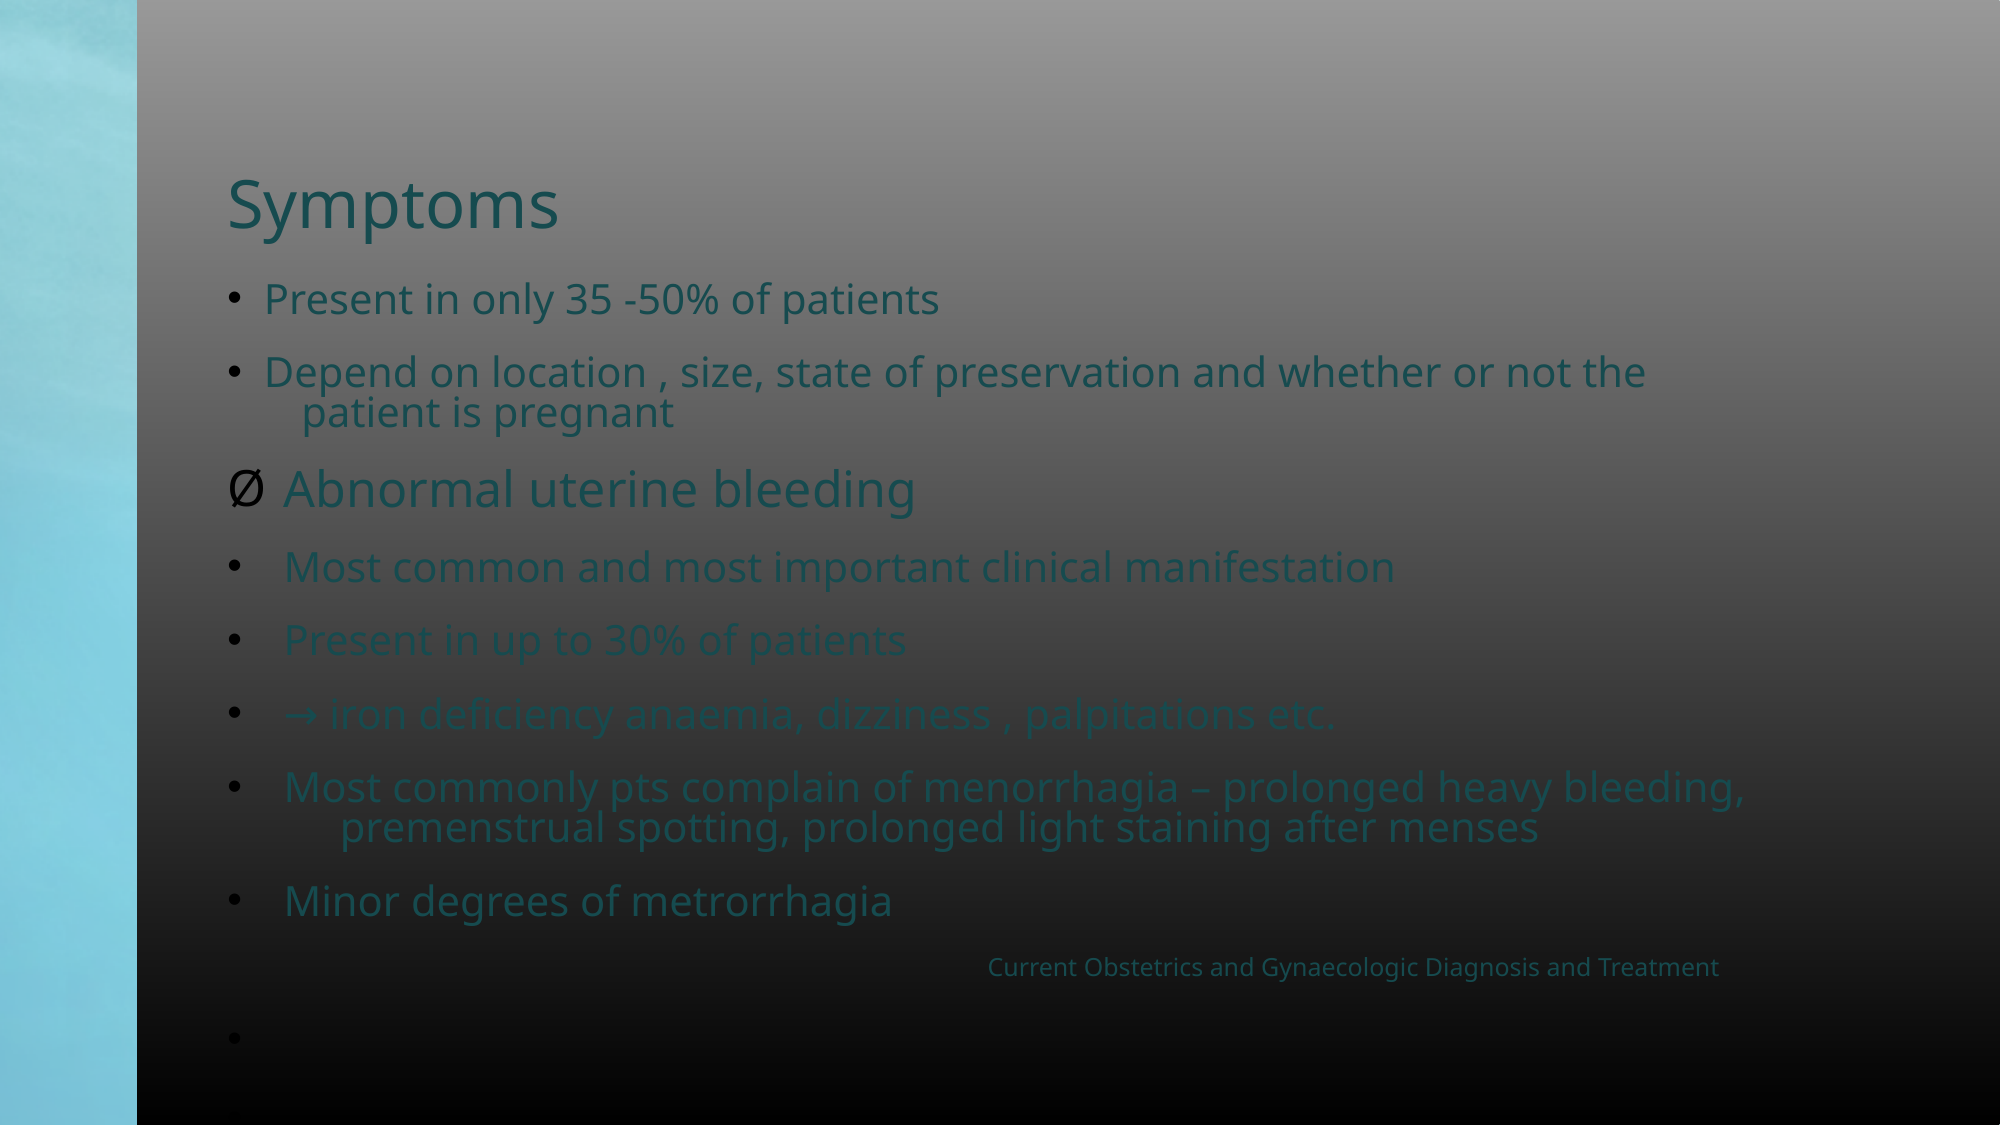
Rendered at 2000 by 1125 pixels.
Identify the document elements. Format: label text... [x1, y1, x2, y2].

title Symptoms [212, 62, 1788, 250]
list Present in only 35 -50% of patients Depend on location , size, state of preservation and whether or not the patient is pregnant Abnormal uterine bleeding Most common and most important clinical manifestation Present in up to 30% of patients → iron deficiency anaemia, dizziness , palpitations etc. Most commonly pts complain of menorrhagia – prolonged heavy bleeding, premenstrual spotting, prolonged light staining after menses Minor degrees of metrorrhagia Current Obstetrics and Gynaecologic Diagnosis and Treatment [212, 275, 1788, 1013]
